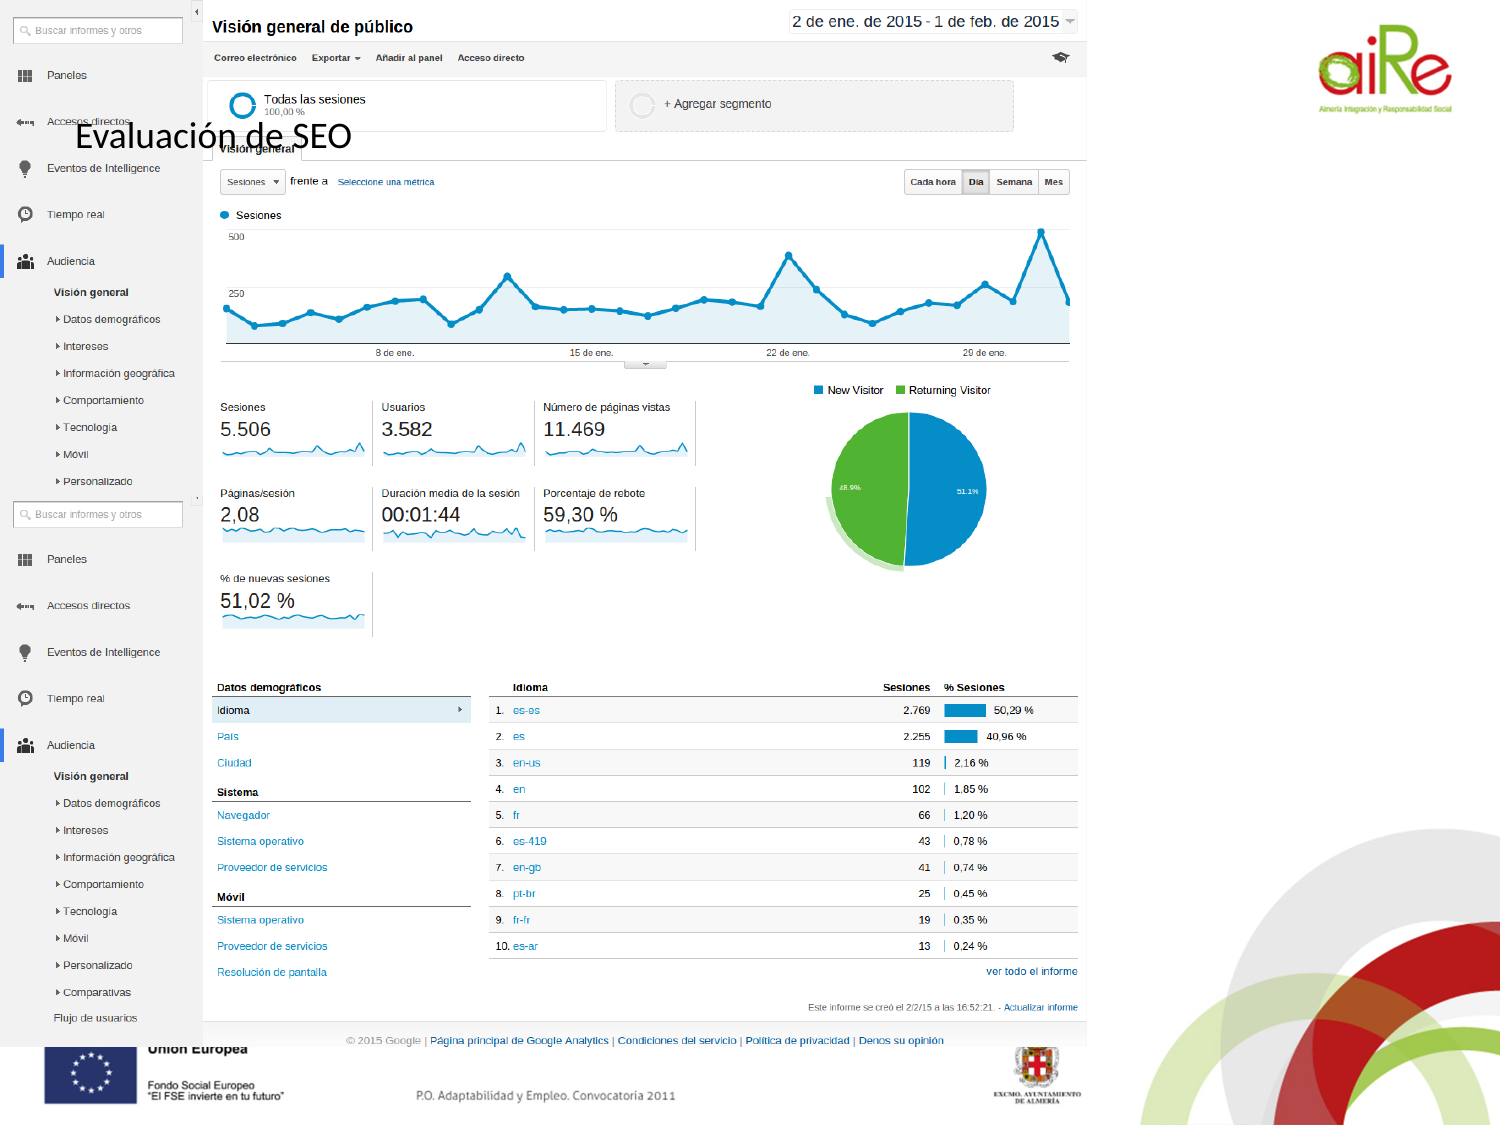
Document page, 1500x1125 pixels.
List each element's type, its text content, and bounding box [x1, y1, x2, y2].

picture [0, 0, 1500, 1125]
title Evaluación de SEO [75, 44, 1425, 233]
